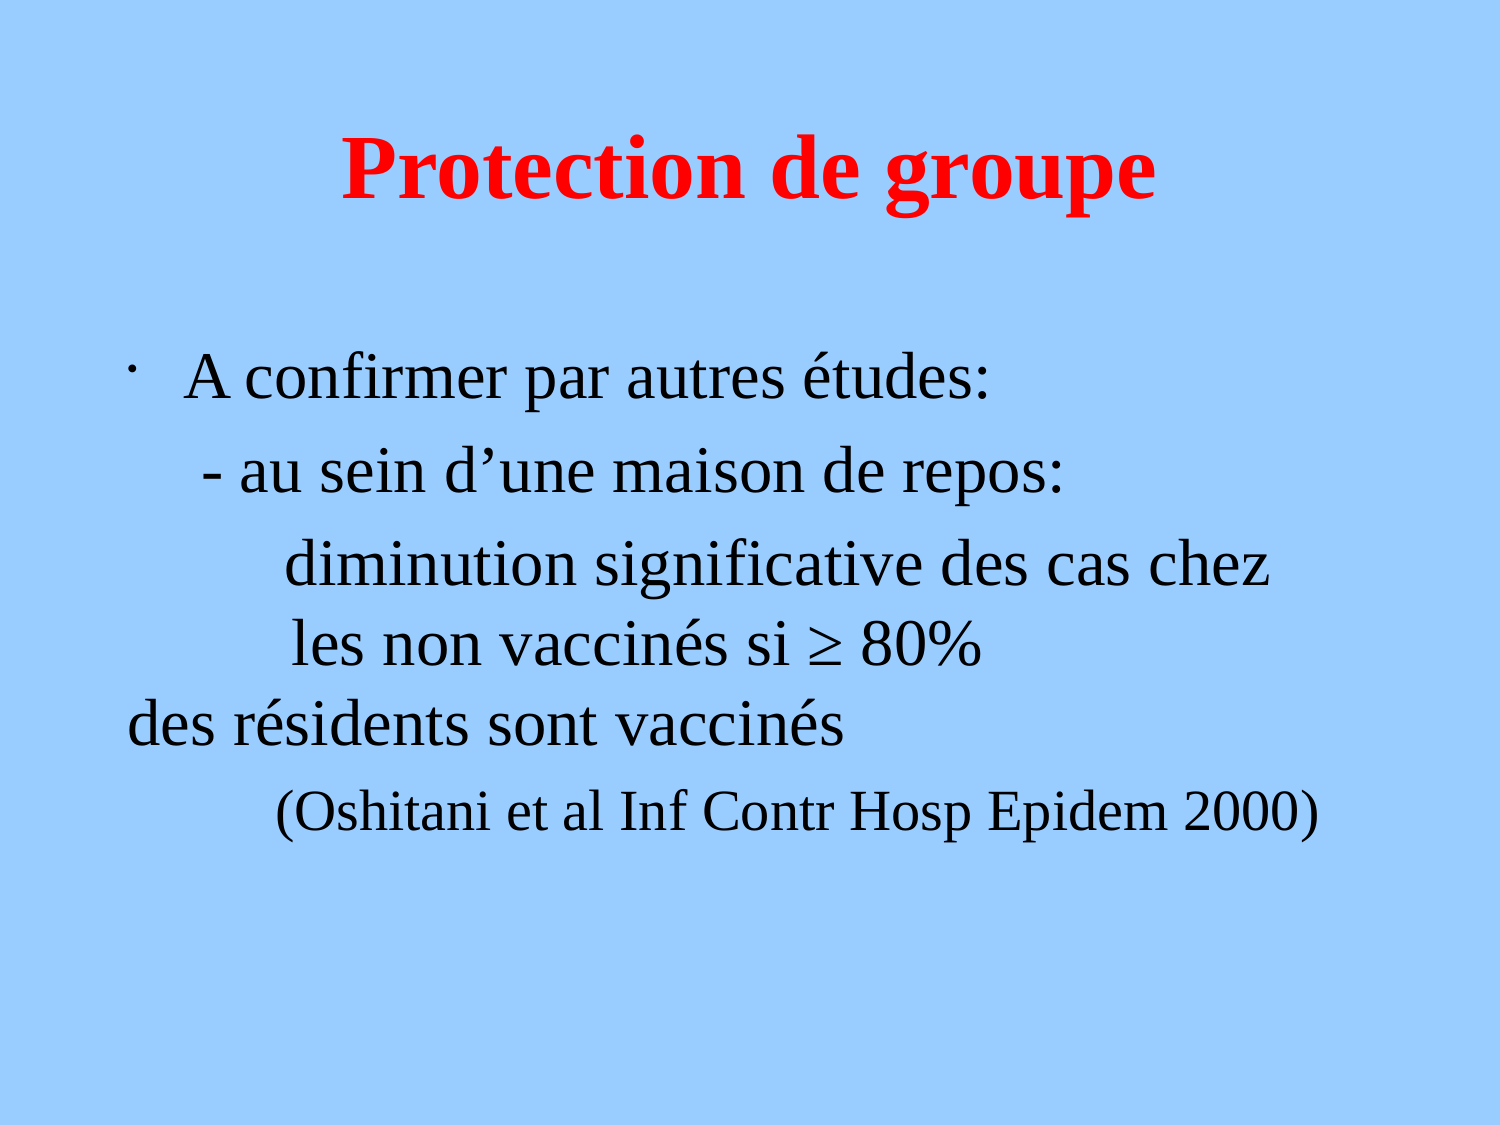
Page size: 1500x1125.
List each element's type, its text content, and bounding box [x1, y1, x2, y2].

title Protection de groupe [112, 99, 1388, 288]
list A confirmer par autres études: - au sein d’une maison de repos: diminution significative des cas chez les non vaccinés si ≥ 80% des résidents sont vaccinés (Oshitani et al Inf Contr Hosp Epidem 2000) [112, 324, 1388, 1000]
